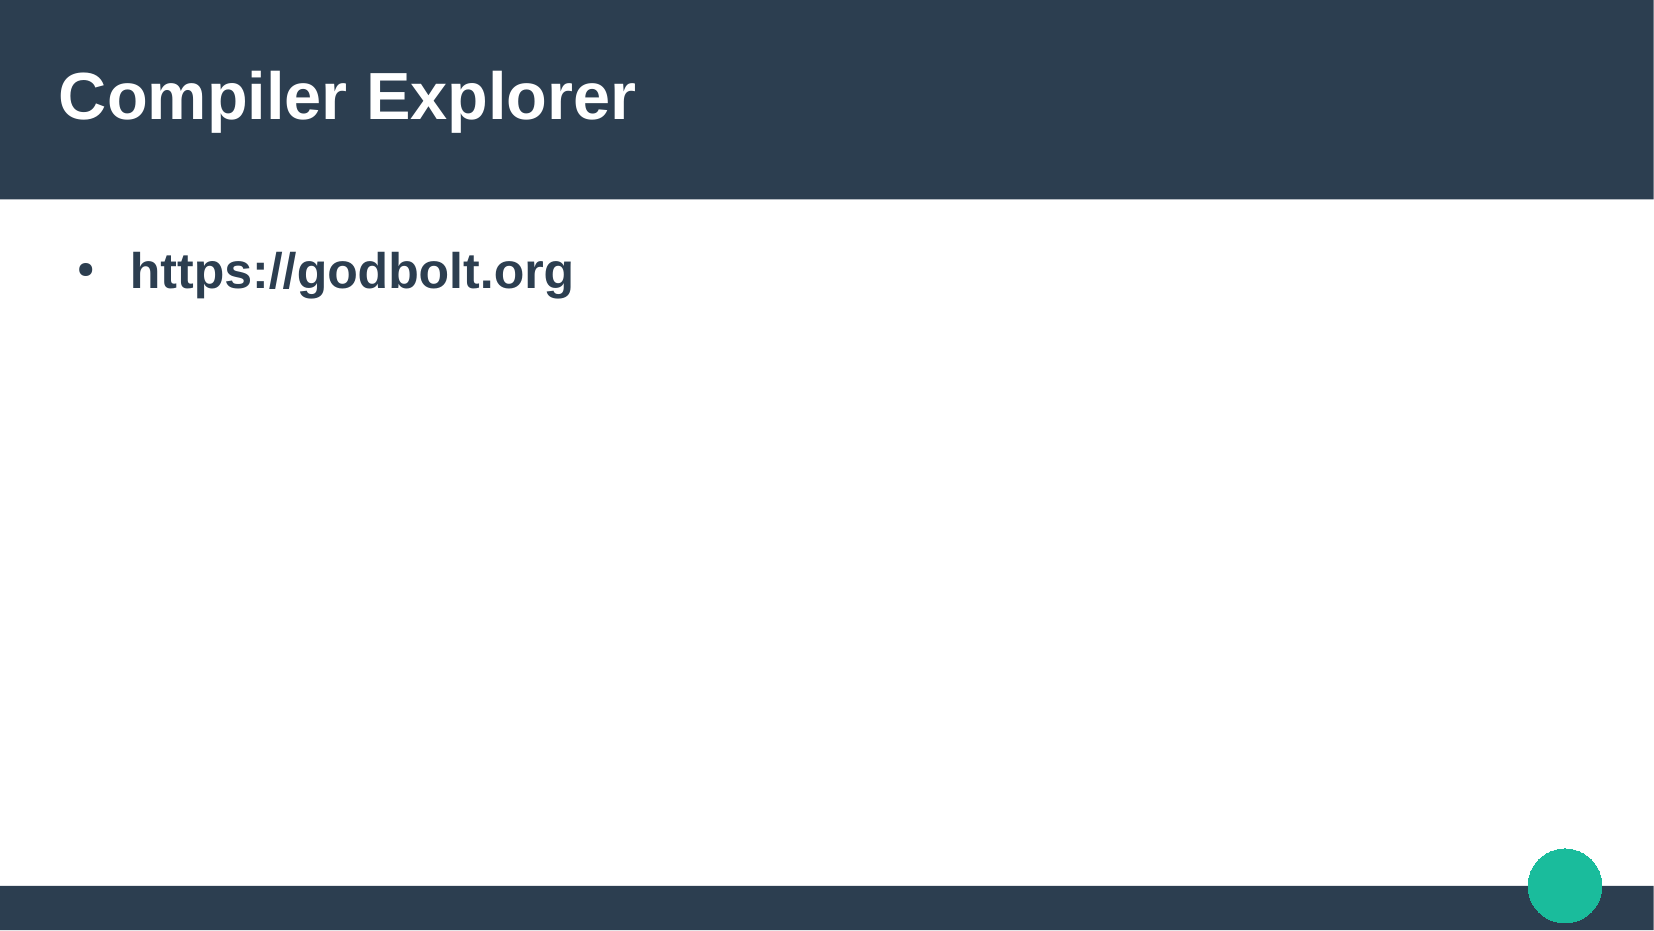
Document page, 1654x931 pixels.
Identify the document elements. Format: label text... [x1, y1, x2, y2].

list https://godbolt.org [59, 243, 1595, 864]
title Compiler Explorer [59, 37, 1595, 155]
